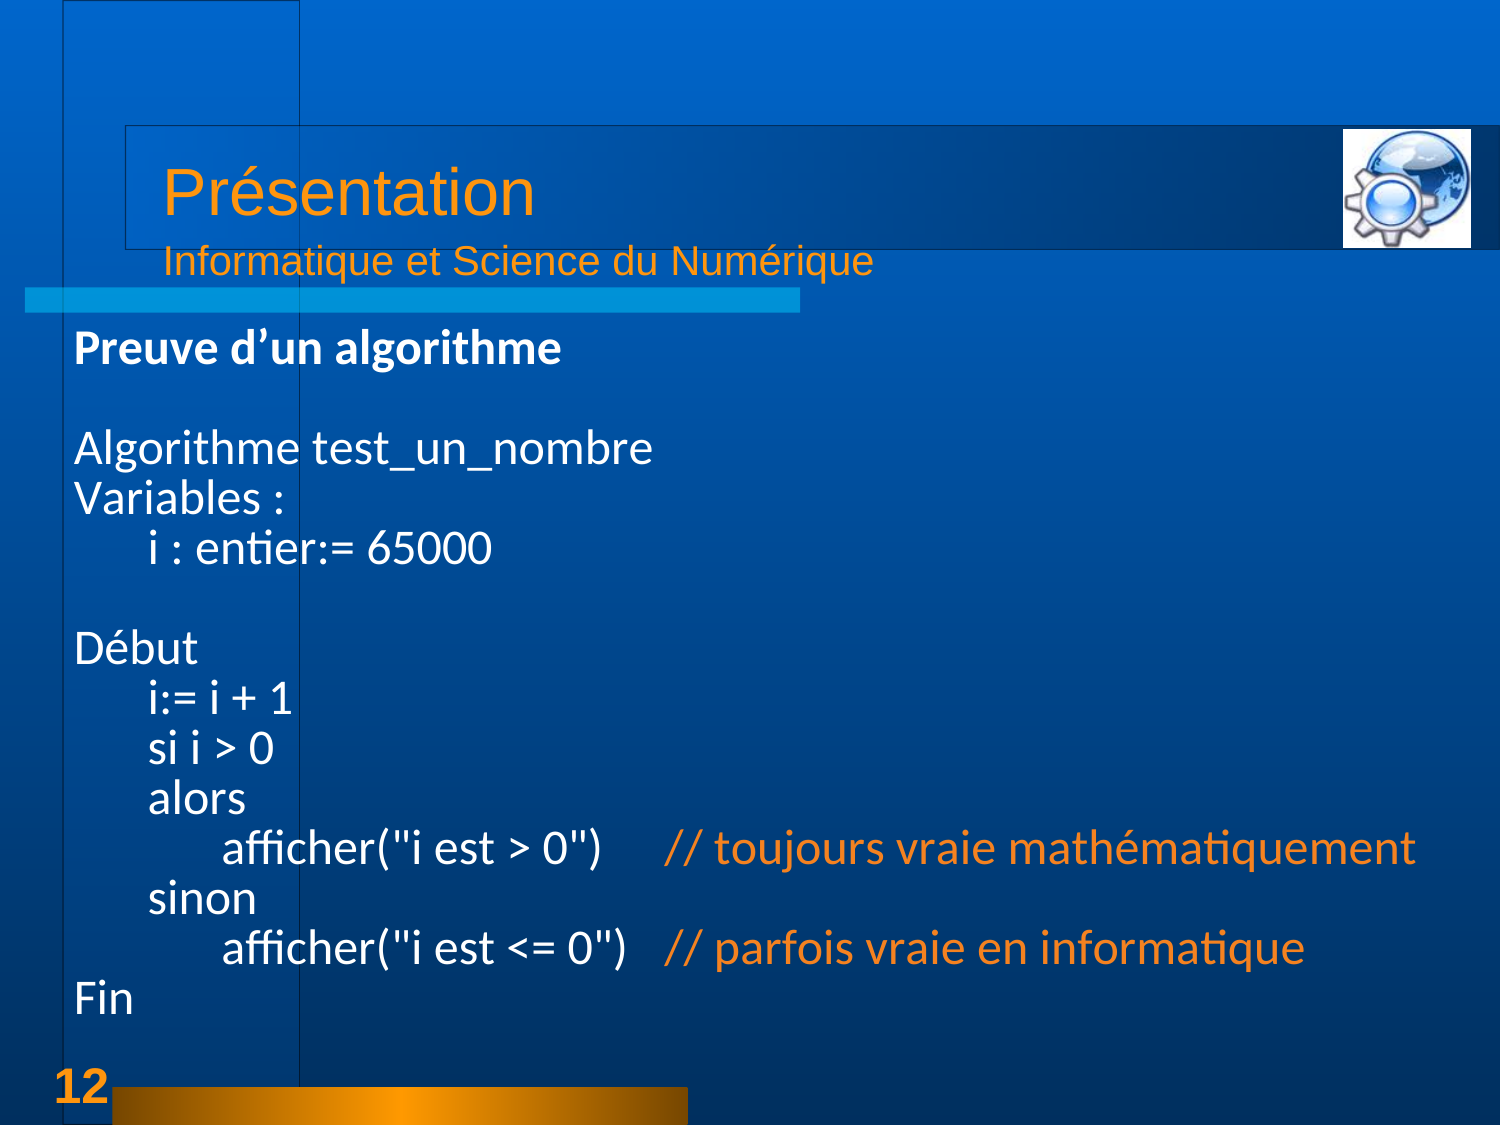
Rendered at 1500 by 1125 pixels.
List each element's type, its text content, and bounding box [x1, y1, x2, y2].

text_box Preuve d’un algorithme Algorithme test_un_nombre Variables : i : entier:= 65000 Début i:= i + 1 si i > 0 alors afficher("i est > 0") // toujours vraie mathématiquement sinon afficher("i est <= 0") // parfois vraie en informatique Fin [59, 319, 1447, 1035]
picture [1343, 129, 1471, 248]
